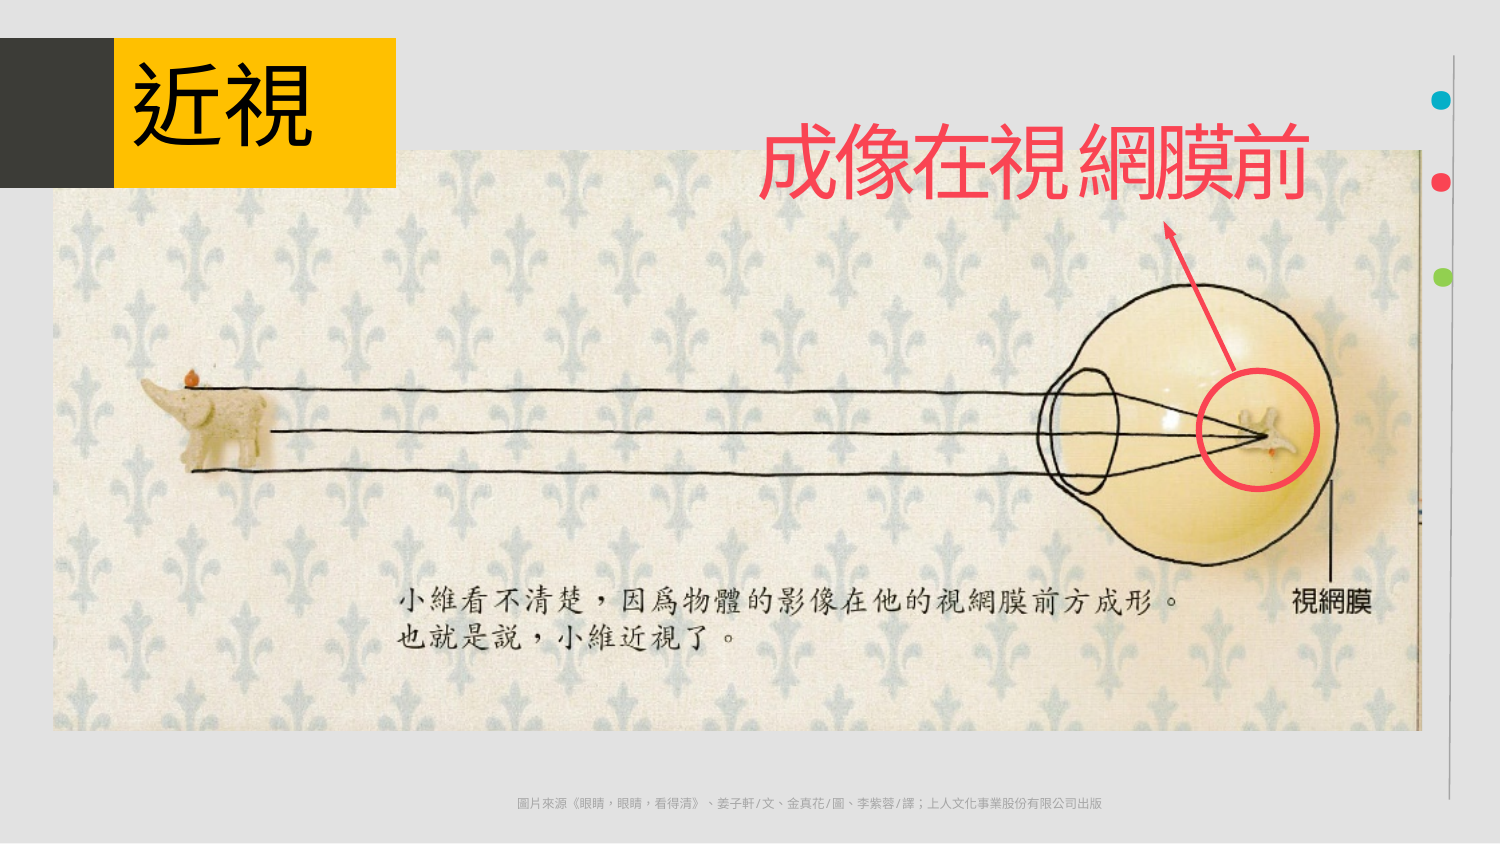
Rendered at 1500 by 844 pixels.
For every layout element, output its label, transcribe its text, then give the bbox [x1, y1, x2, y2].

picture [53, 150, 1423, 731]
text_box [0, 38, 396, 188]
text_box 近視 [116, 40, 361, 167]
text_box 成像在視 網膜前 [741, 102, 1363, 220]
text_box 圖片來源《眼睛，眼睛，看得清》、姜子軒/文、金真花/圖、李紫蓉/譯；上人文化事業股份有限公司出版 [501, 788, 1500, 819]
